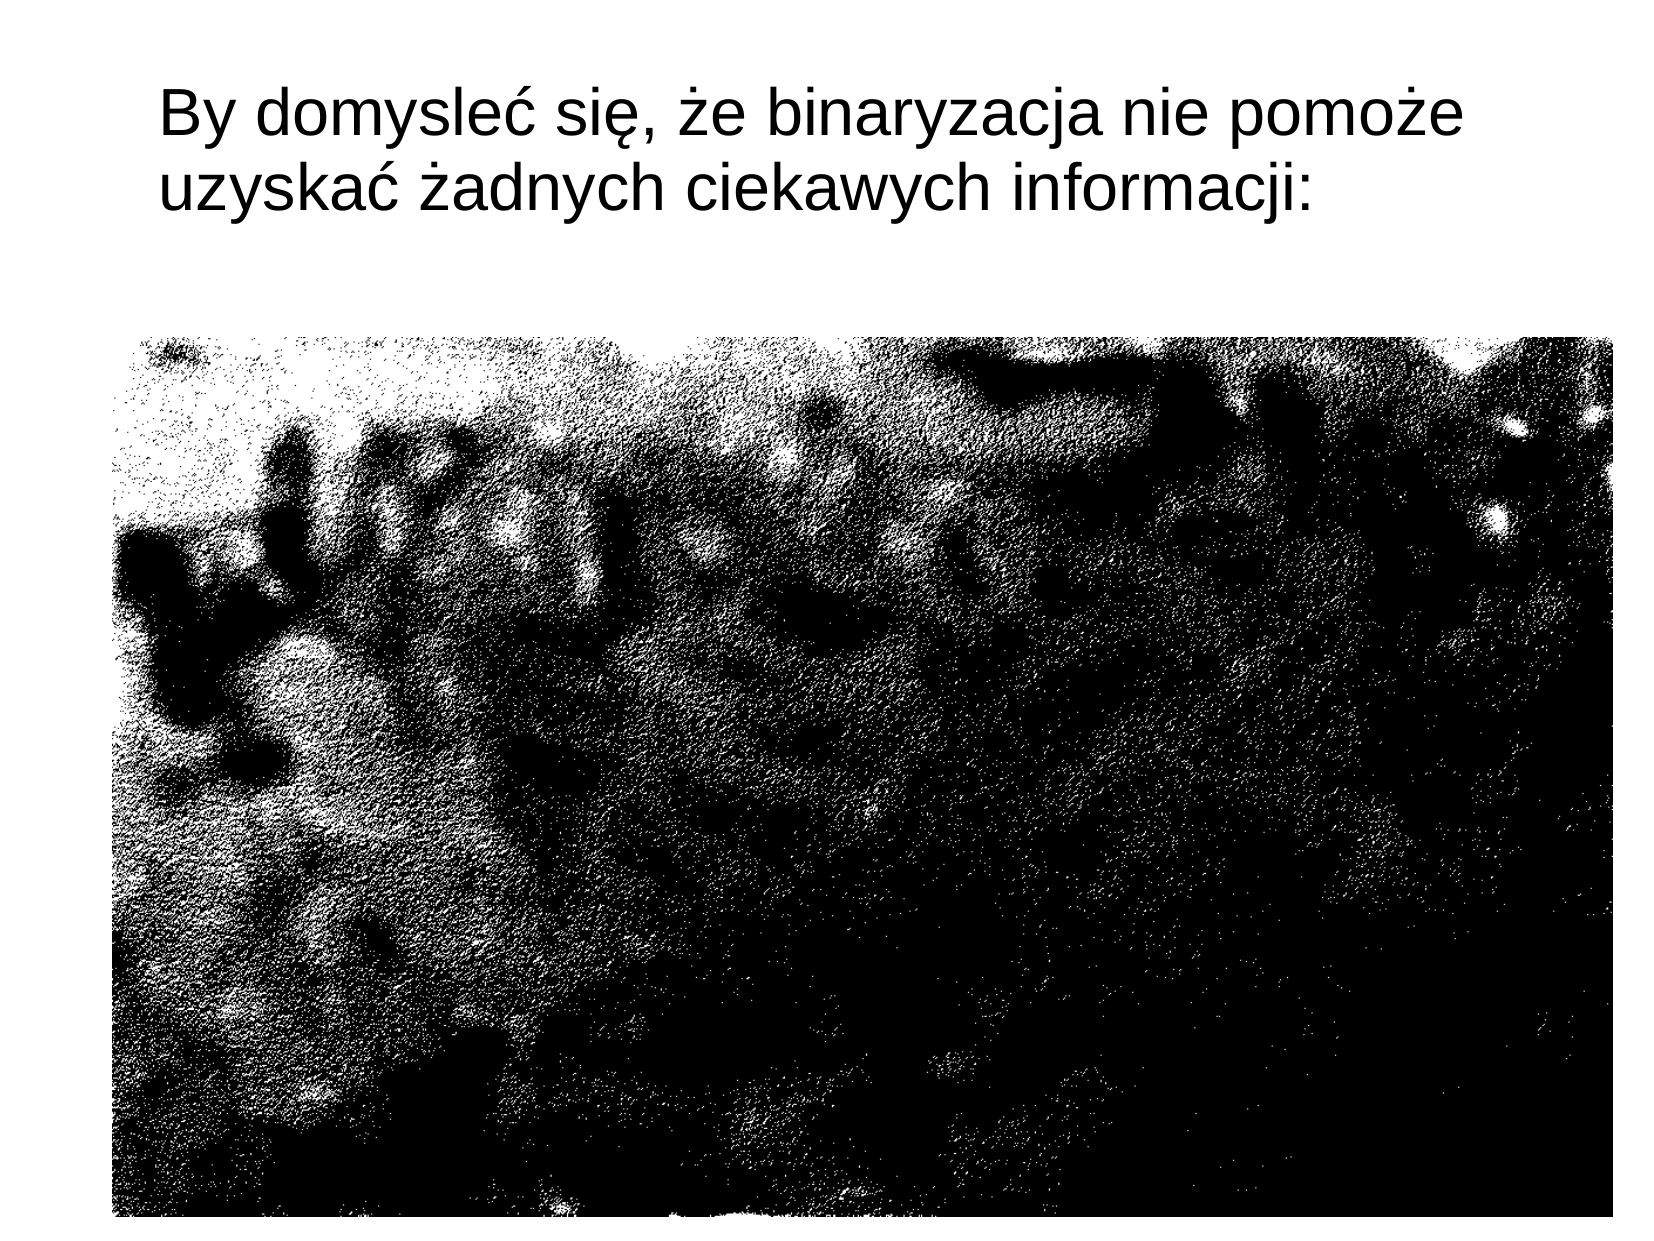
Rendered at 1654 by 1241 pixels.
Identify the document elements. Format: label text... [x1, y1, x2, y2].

list By domysleć się, że binaryzacja nie pomoże uzyskać żadnych ciekawych informacji: [87, 75, 1501, 857]
picture [112, 337, 1613, 1217]
